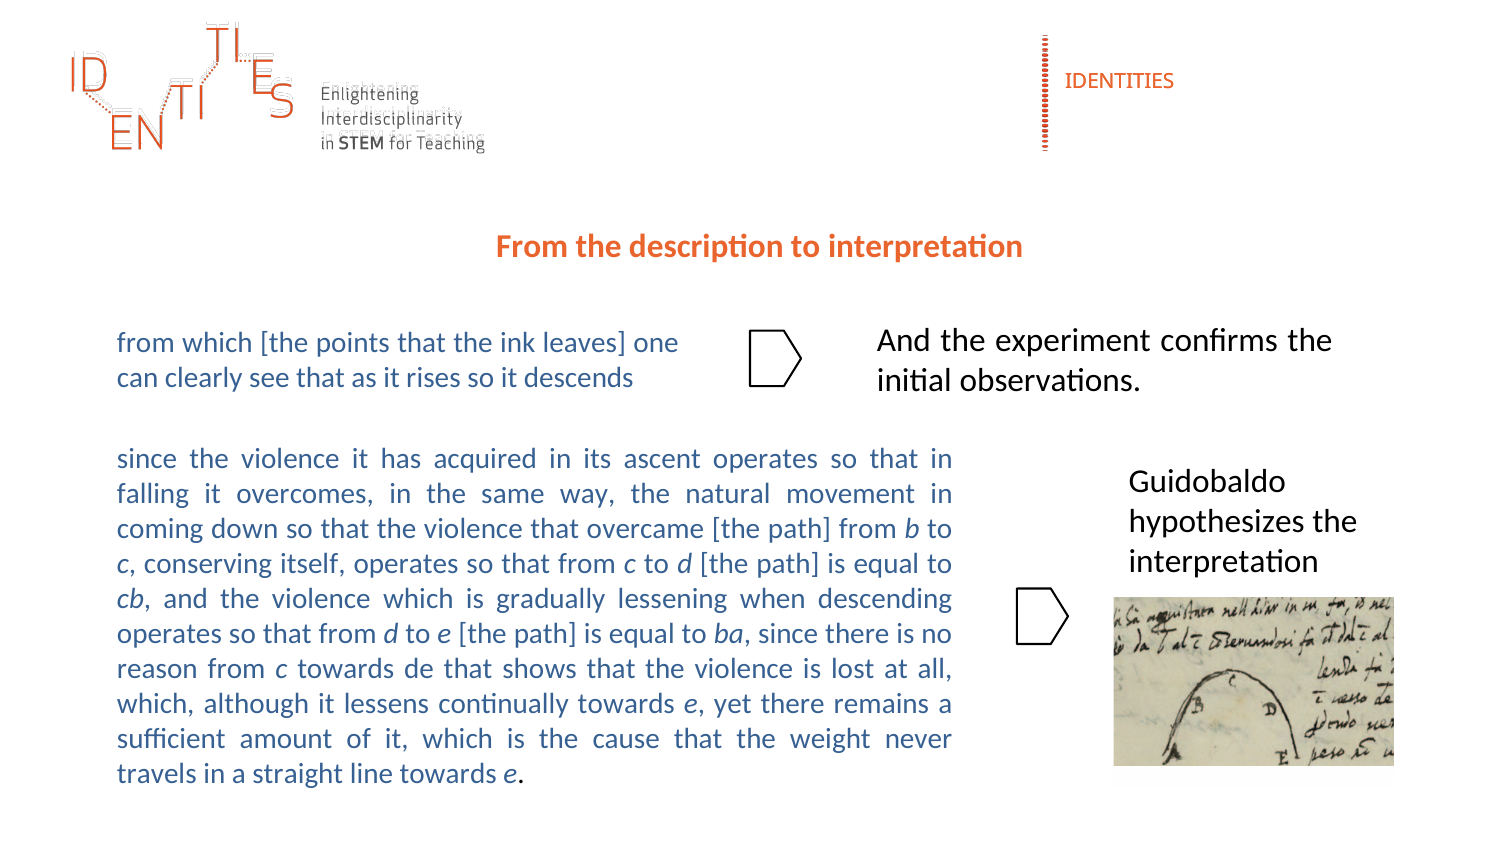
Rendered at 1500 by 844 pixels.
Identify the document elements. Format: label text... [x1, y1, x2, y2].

text_box since the violence it has acquired in its ascent operates so that in falling it overcomes, in the same way, the natural movement in coming down so that the violence that overcame [the path] from b to c, conserving itself, operates so that from c to d [the path] is equal to cb, and the violence which is gradually lessening when descending operates so that from d to e [the path] is equal to ba, since there is no reason from c towards de that shows that the violence is lost at all, which, although it lessens continually towards e, yet there remains a sufficient amount of it, which is the cause that the weight never travels in a straight line towards e. [101, 432, 972, 801]
text_box from which [the points that the ink leaves] one can clearly see that as it rises so it descends [101, 315, 697, 402]
text_box From the description to interpretation [71, 217, 1449, 273]
picture [1113, 597, 1394, 787]
text_box Guidobaldo hypothesizes the interpretation [1113, 451, 1459, 589]
text_box IDENTITIES [1050, 60, 1472, 121]
text_box And the experiment confirms the initial observations. [861, 310, 1415, 407]
picture [1042, 35, 1051, 151]
picture [71, 18, 485, 157]
text_box [1016, 588, 1069, 644]
text_box [750, 330, 802, 387]
